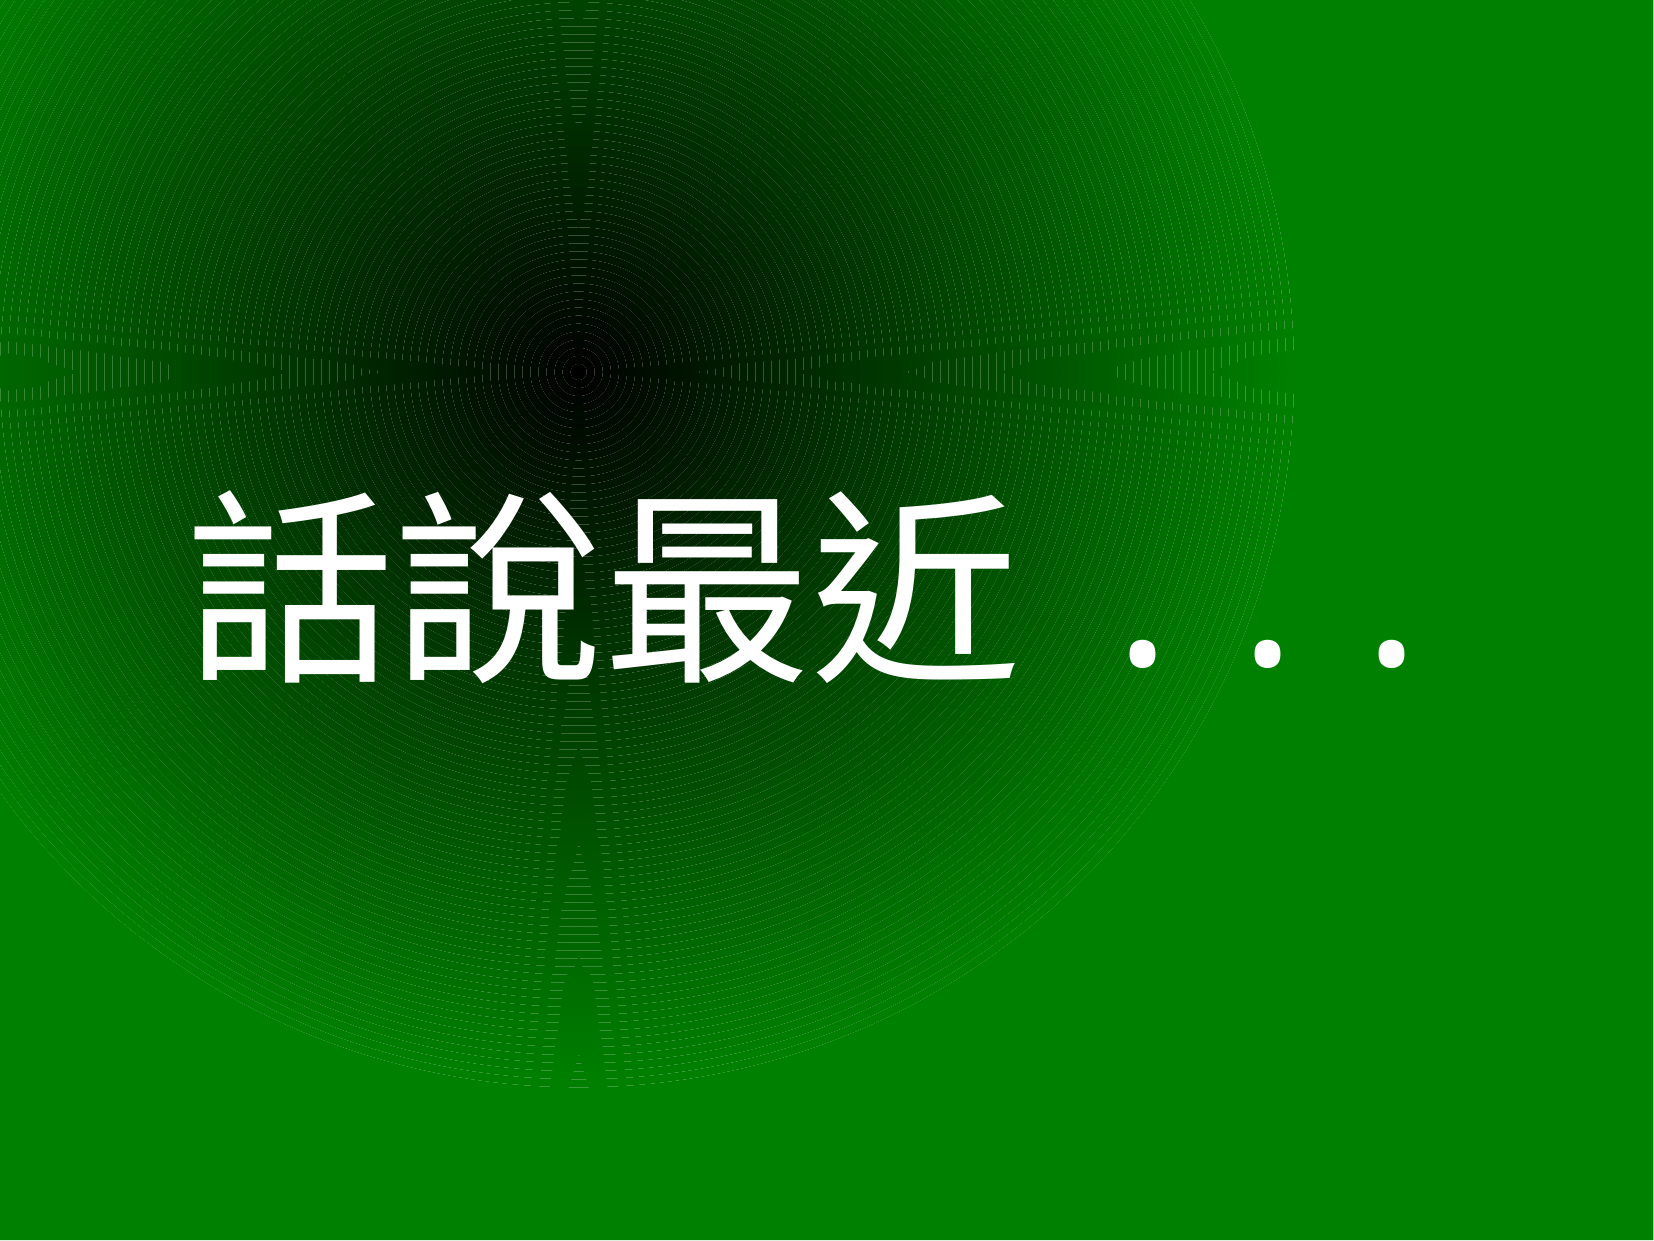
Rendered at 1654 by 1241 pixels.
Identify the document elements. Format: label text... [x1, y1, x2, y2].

title 話說最近... [76, 383, 1565, 768]
